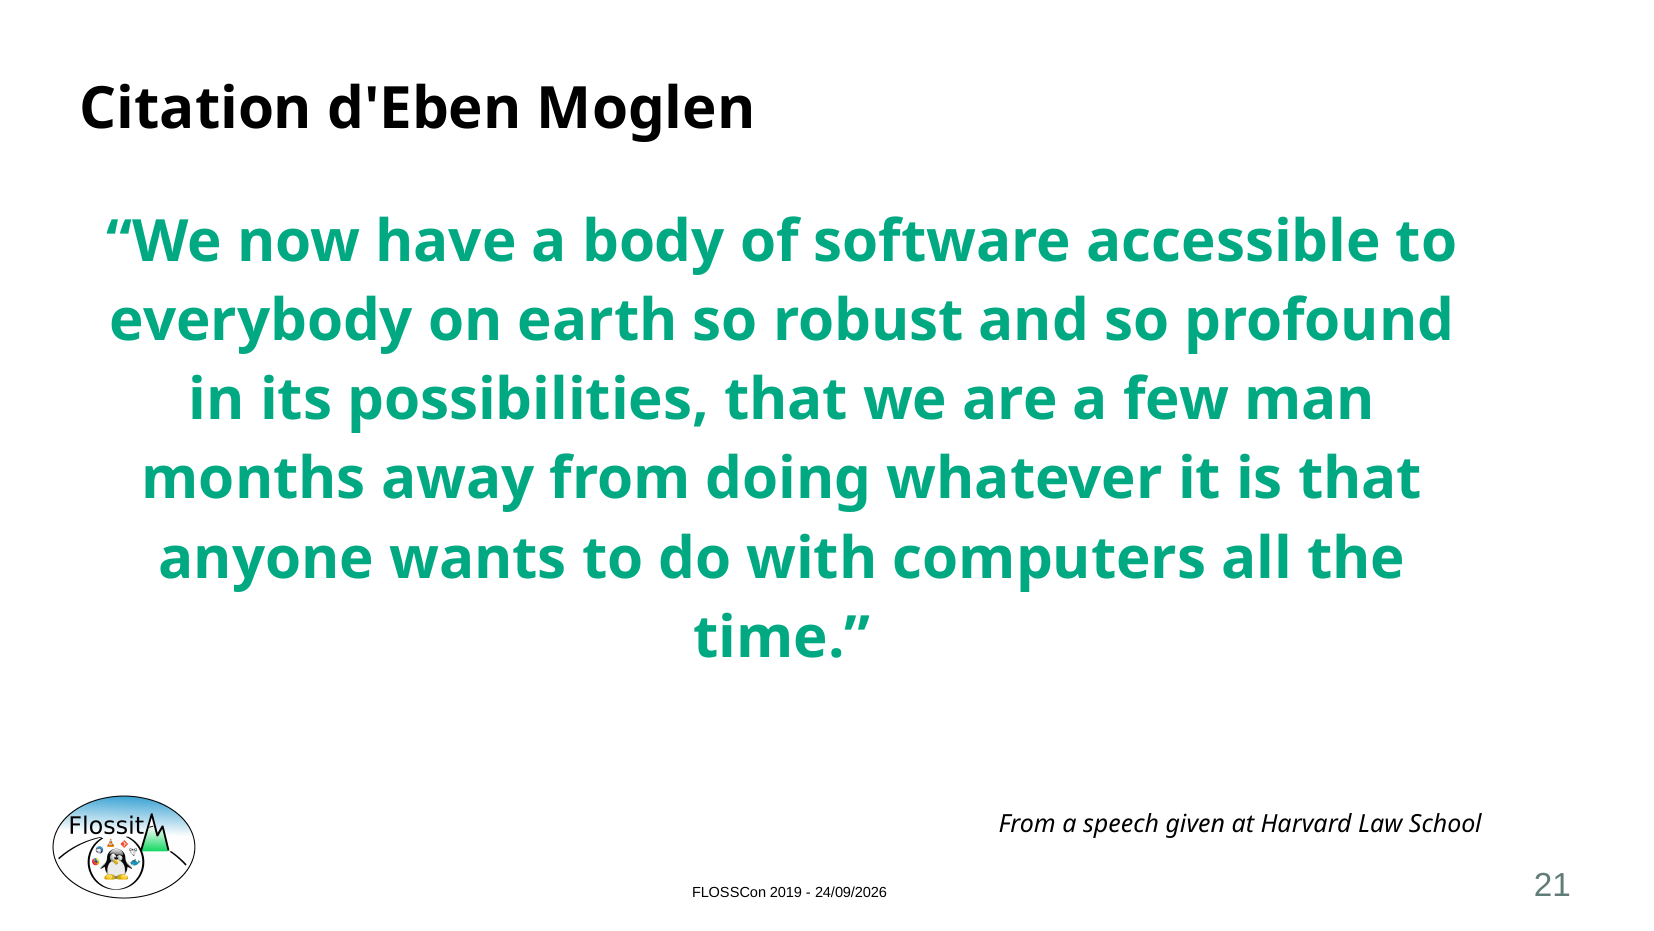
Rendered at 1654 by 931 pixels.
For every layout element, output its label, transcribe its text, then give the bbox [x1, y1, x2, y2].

picture [52, 795, 196, 899]
text_box “We now have a body of software accessible to everybody on earth so robust and so profound in its possibilities, that we are a few man months away from doing whatever it is that anyone wants to do with computers all the time.” From a speech given at Harvard Law School [66, 191, 1498, 780]
text_box Citation d'Eben Moglen [65, 70, 1585, 150]
